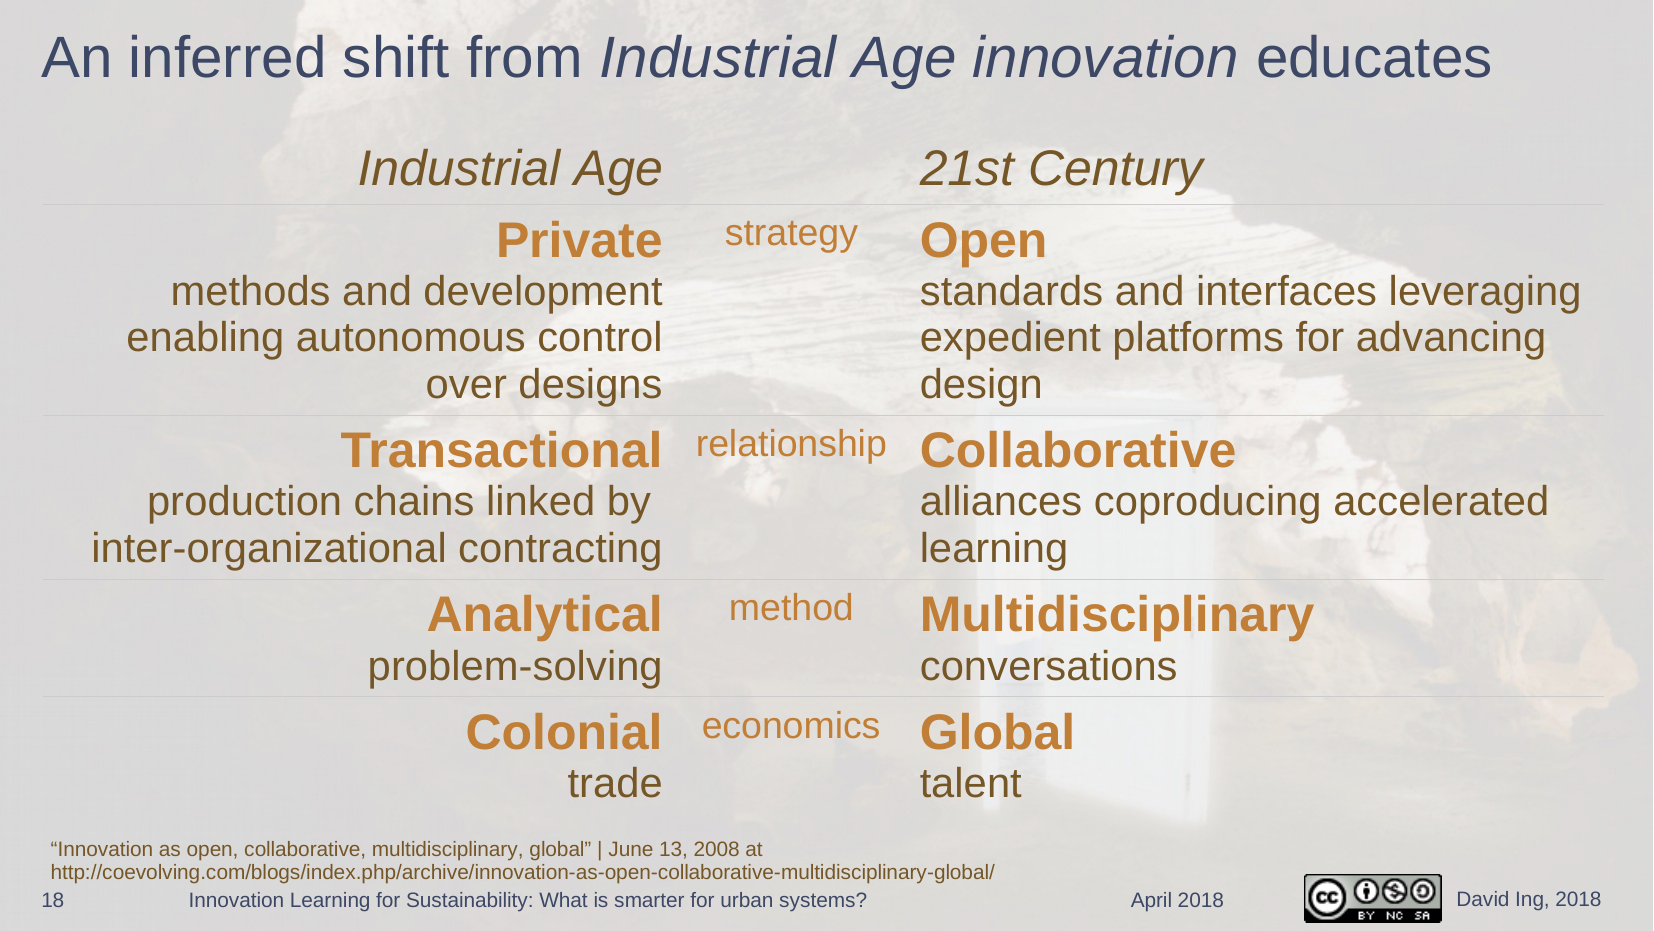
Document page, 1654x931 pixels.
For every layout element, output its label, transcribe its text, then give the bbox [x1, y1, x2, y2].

table_header Industrial Age [43, 133, 678, 204]
table_cell relationship [678, 416, 905, 579]
table_cell Private methods and development enabling autonomous control over designs [43, 205, 678, 415]
title An inferred shift from Industrial Age innovation educates [41, 30, 1613, 126]
table_cell method [678, 580, 905, 696]
text_box Value-elevating co-creation Providers and customer mutually experience, and then improve [0, 0, 1653, 931]
table_cell Colonial trade [43, 697, 678, 814]
table_cell Collaborative alliances coproducing accelerated learning [905, 416, 1604, 579]
table_cell Global talent [905, 697, 1604, 814]
table_cell Analytical problem-solving [43, 580, 678, 696]
text_box “Innovation as open, collaborative, multidisciplinary, global” | June 13, 2008 at http://coevolving.com/blogs/index.php/archive/innovation-as-open-collaborative-multidisciplinary-global/ [35, 830, 1567, 892]
picture [1304, 892, 1442, 923]
table_cell economics [678, 697, 905, 814]
table_header 21st Century [905, 133, 1604, 204]
table_cell Multidisciplinary conversations [905, 580, 1604, 696]
table_cell Transactional production chains linked by inter-organizational contracting [43, 416, 678, 579]
table_cell strategy [678, 205, 905, 415]
table_header [678, 133, 905, 204]
table_cell Open standards and interfaces leveraging expedient platforms for advancing design [905, 205, 1604, 415]
